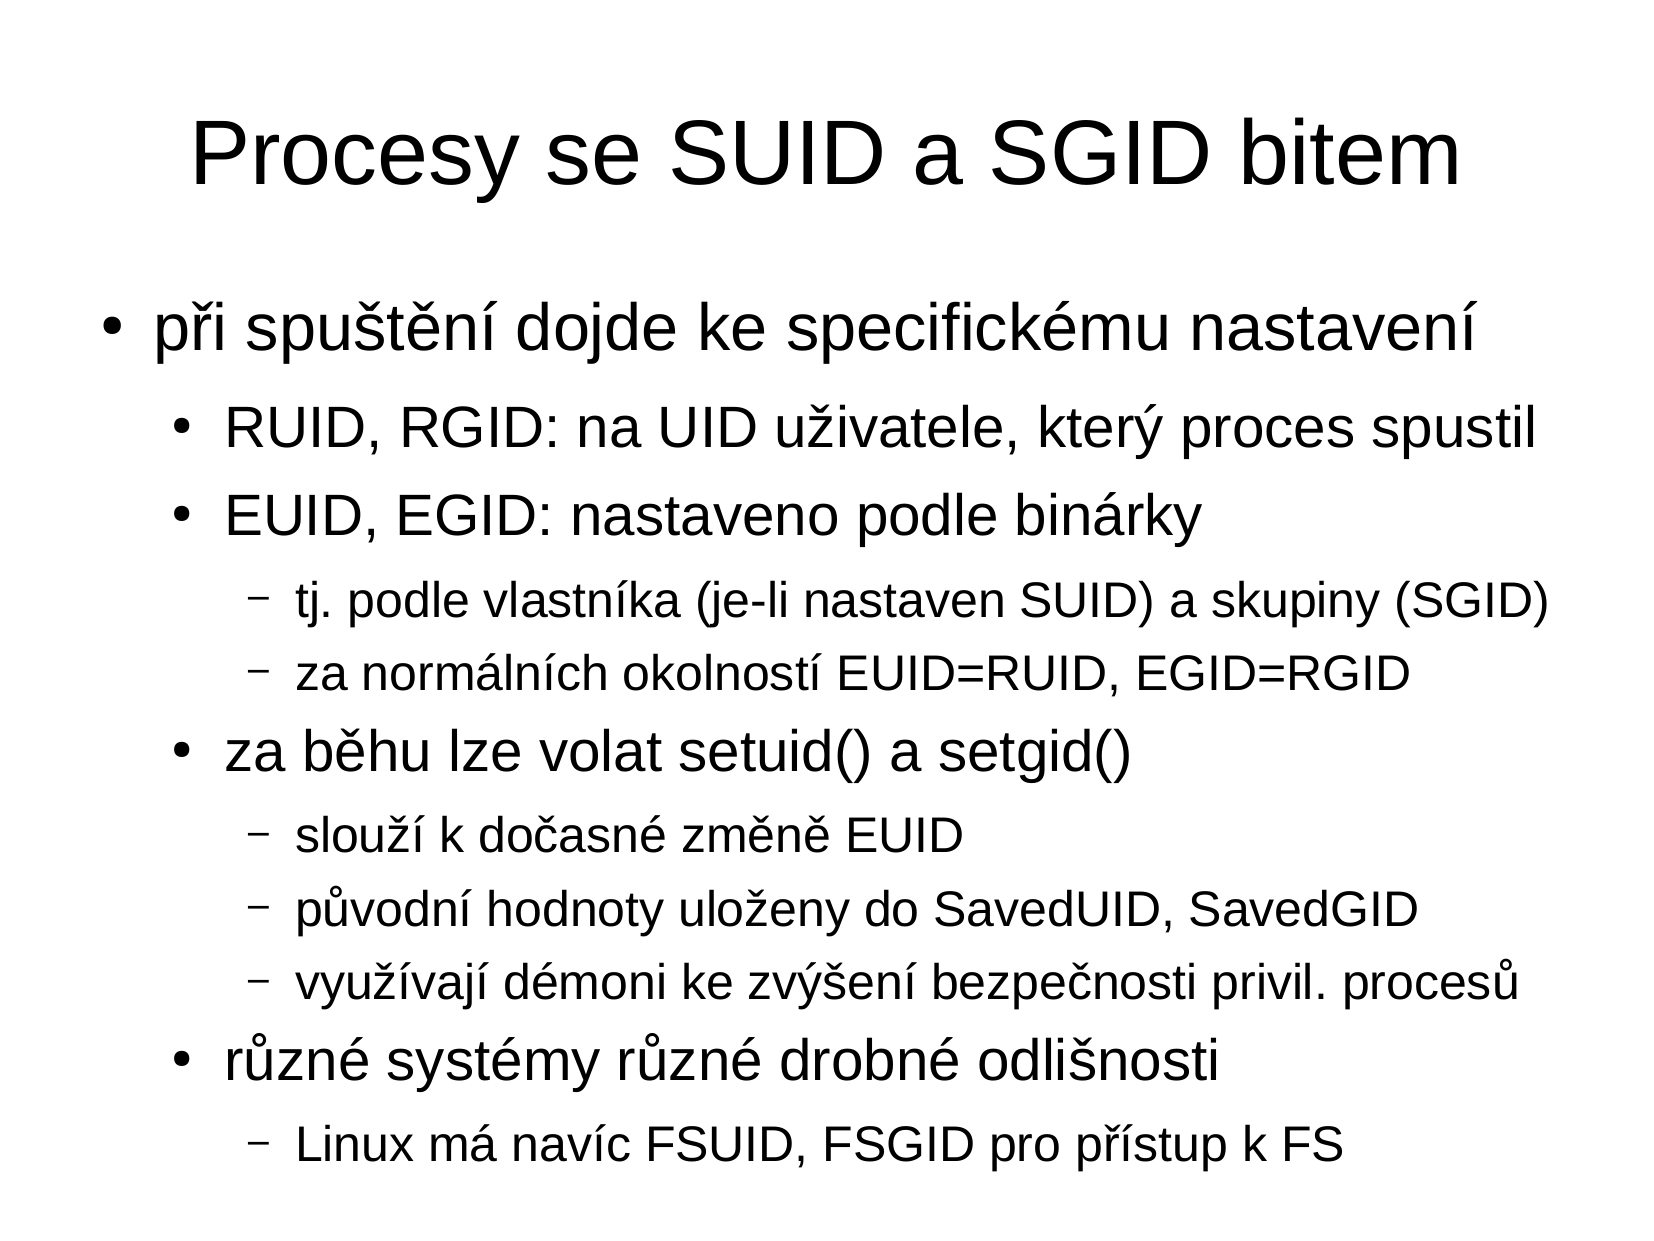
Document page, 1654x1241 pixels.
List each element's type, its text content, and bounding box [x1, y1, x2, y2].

title Procesy se SUID a SGID bitem [82, 56, 1571, 250]
list při spuštění dojde ke specifickému nastavení RUID, RGID: na UID uživatele, který proces spustil EUID, EGID: nastaveno podle binárky tj. podle vlastníka (je-li nastaven SUID) a skupiny (SGID) za normálních okolností EUID=RUID, EGID=RGID za běhu lze volat setuid() a setgid() slouží k dočasné změně EUID původní hodnoty uloženy do SavedUID, SavedGID využívají démoni ke zvýšení bezpečnosti privil. procesů různé systémy různé drobné odlišnosti Linux má navíc FSUID, FSGID pro přístup k FS [82, 290, 1571, 1172]
